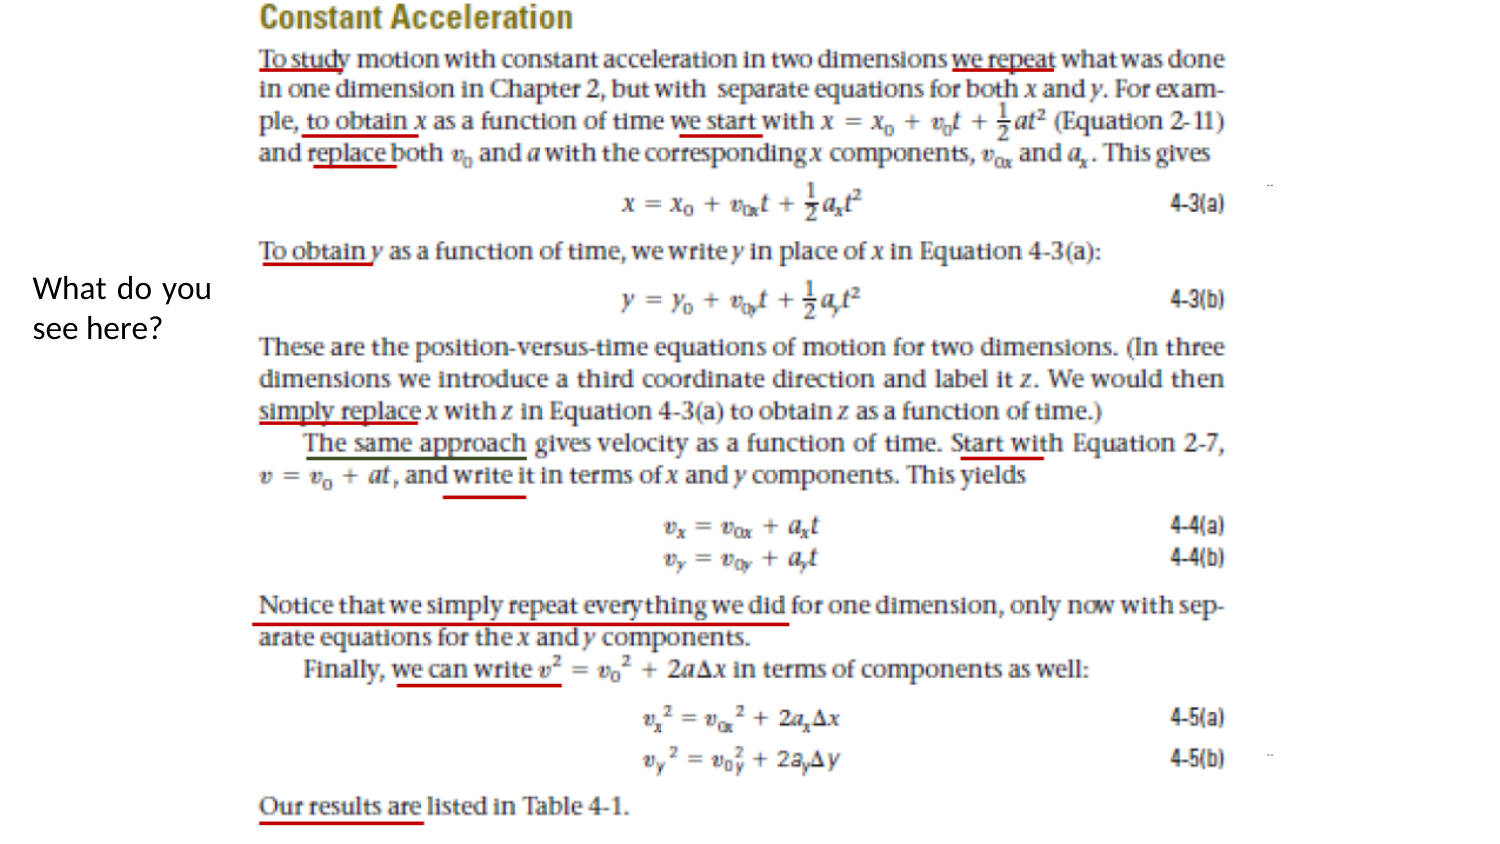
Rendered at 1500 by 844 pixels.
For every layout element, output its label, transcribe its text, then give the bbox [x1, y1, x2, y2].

text_box What do you see here? [17, 251, 228, 363]
picture [227, 0, 1273, 844]
